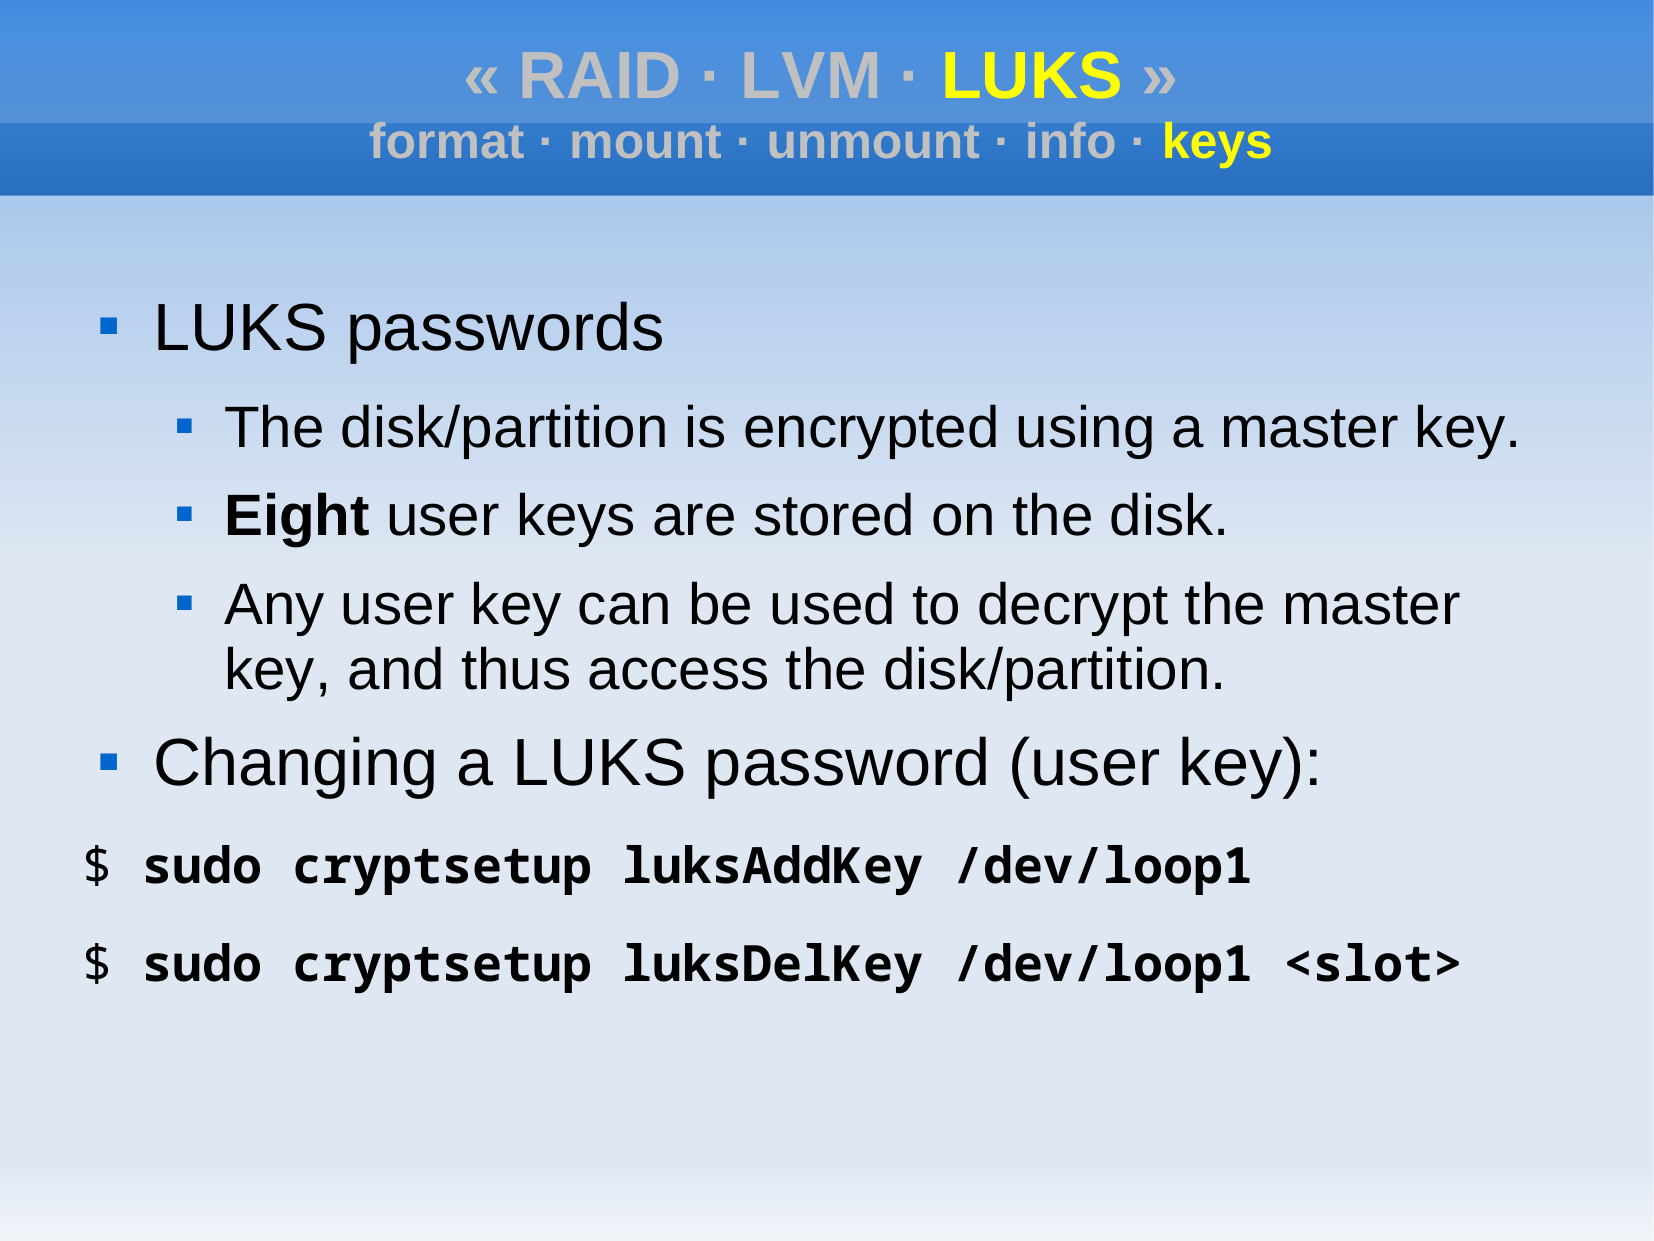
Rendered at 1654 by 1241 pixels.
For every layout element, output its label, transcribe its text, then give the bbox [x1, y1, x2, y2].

list LUKS passwords The disk/partition is encrypted using a master key. Eight user keys are stored on the disk. Any user key can be used to decrypt the master key, and thus access the disk/partition. Changing a LUKS password (user key): $ sudo cryptsetup luksAddKey /dev/loop1 $ sudo cryptsetup luksDelKey /dev/loop1 <slot> [82, 290, 1571, 1109]
picture [0, 0, 1654, 1241]
title « RAID · LVM · LUKS » format · mount · unmount · info · keys [76, 0, 1565, 208]
